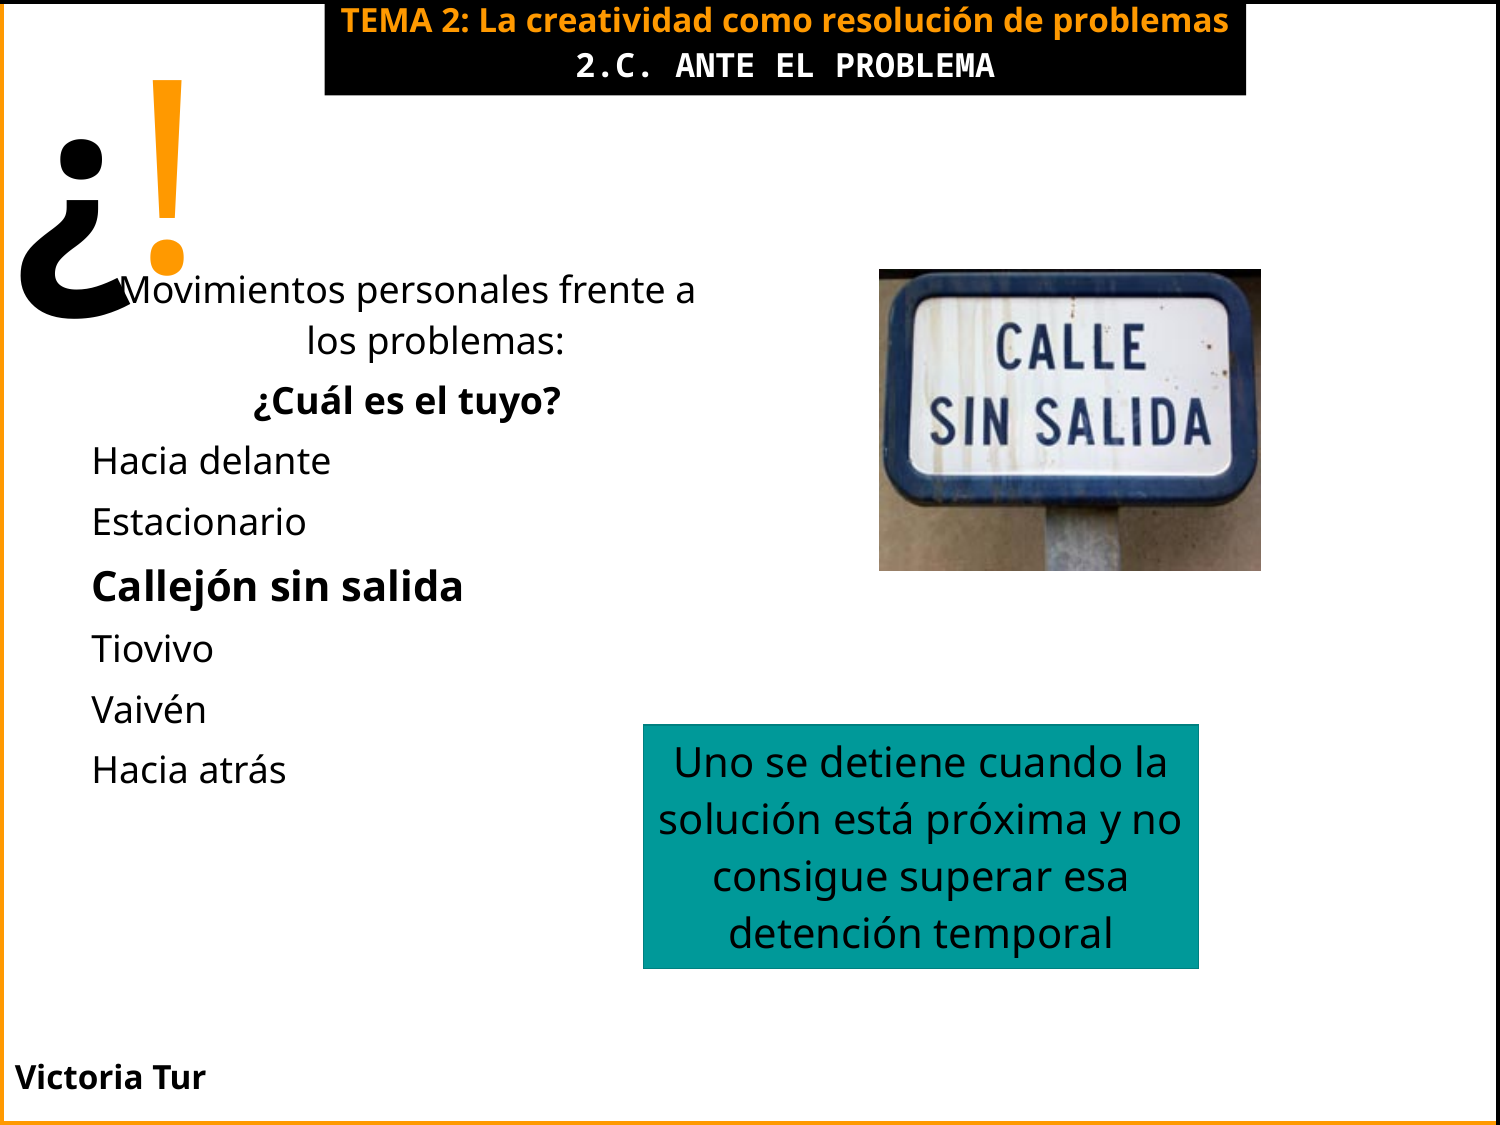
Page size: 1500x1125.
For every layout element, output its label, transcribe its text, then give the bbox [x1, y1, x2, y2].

picture [879, 269, 1261, 571]
text_box Uno se detiene cuando la solución está próxima y no consigue superar esa detención temporal [643, 724, 1199, 969]
list Movimientos personales frente a los problemas: ¿Cuál es el tuyo? Hacia delante Estacionario Callejón sin salida Tiovivo Vaivén Hacia atrás [76, 255, 739, 998]
